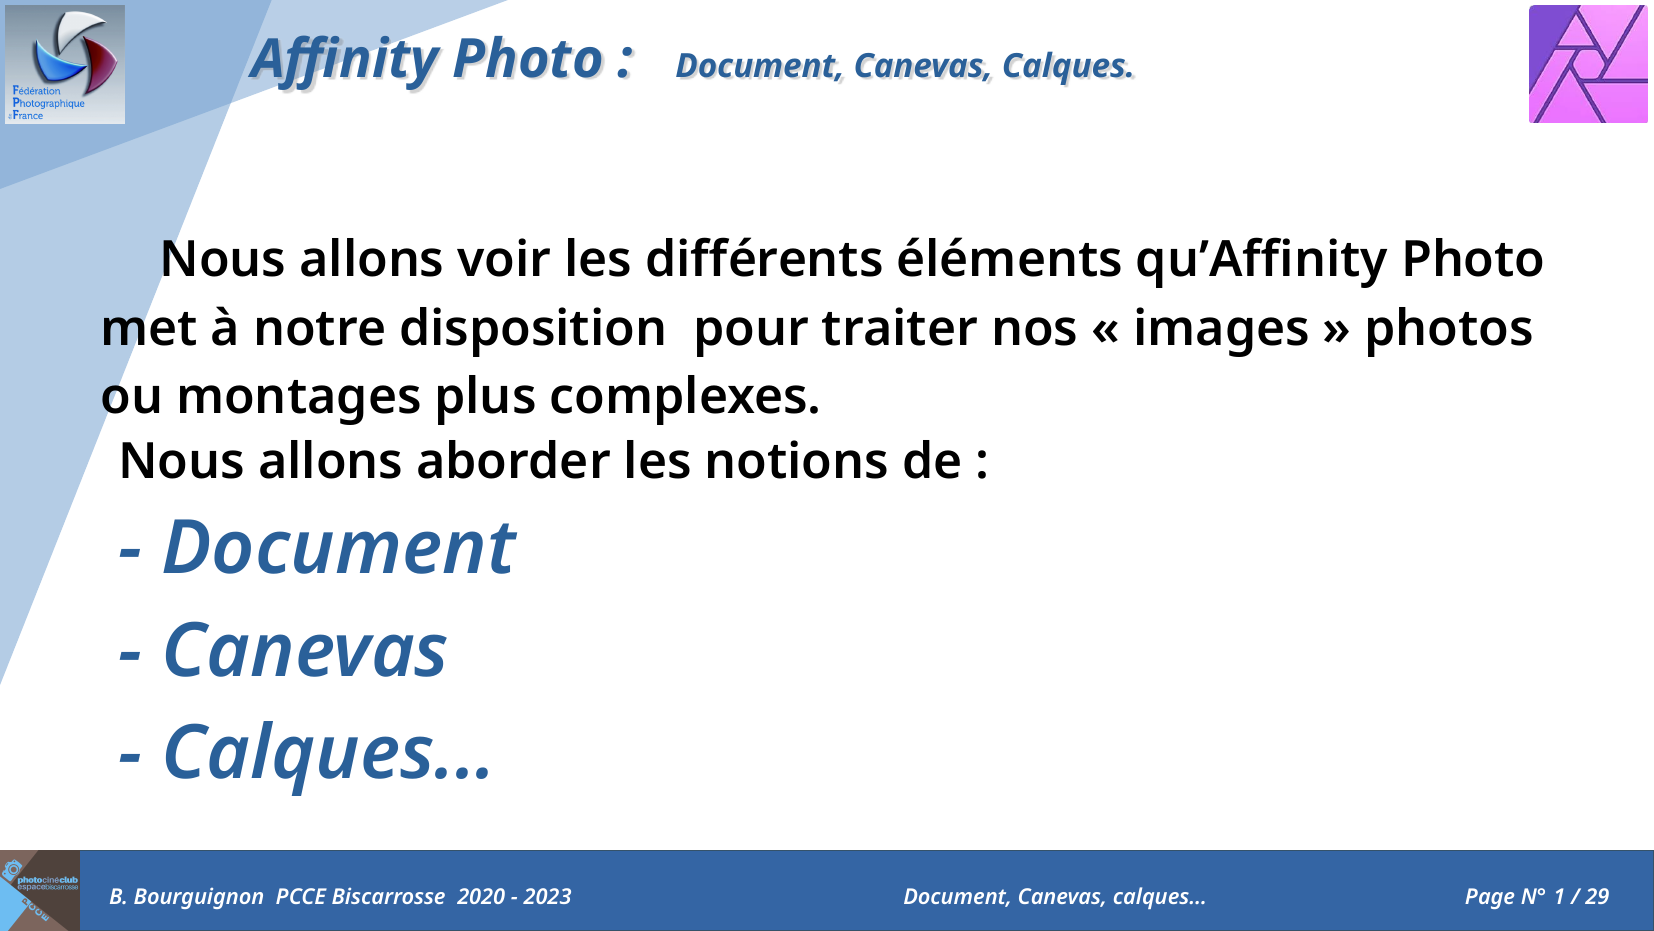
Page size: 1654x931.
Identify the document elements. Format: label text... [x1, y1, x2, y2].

subtitle Nous allons voir les différents éléments qu’Affinity Photo met à notre disposition pour traiter nos « images » photos ou montages plus complexes. [100, 223, 1589, 426]
picture [0, 850, 80, 931]
title Nous allons aborder les notions de : - Document - Canevas - Calques... [118, 426, 1394, 826]
picture [1529, 5, 1648, 123]
picture [5, 5, 125, 124]
